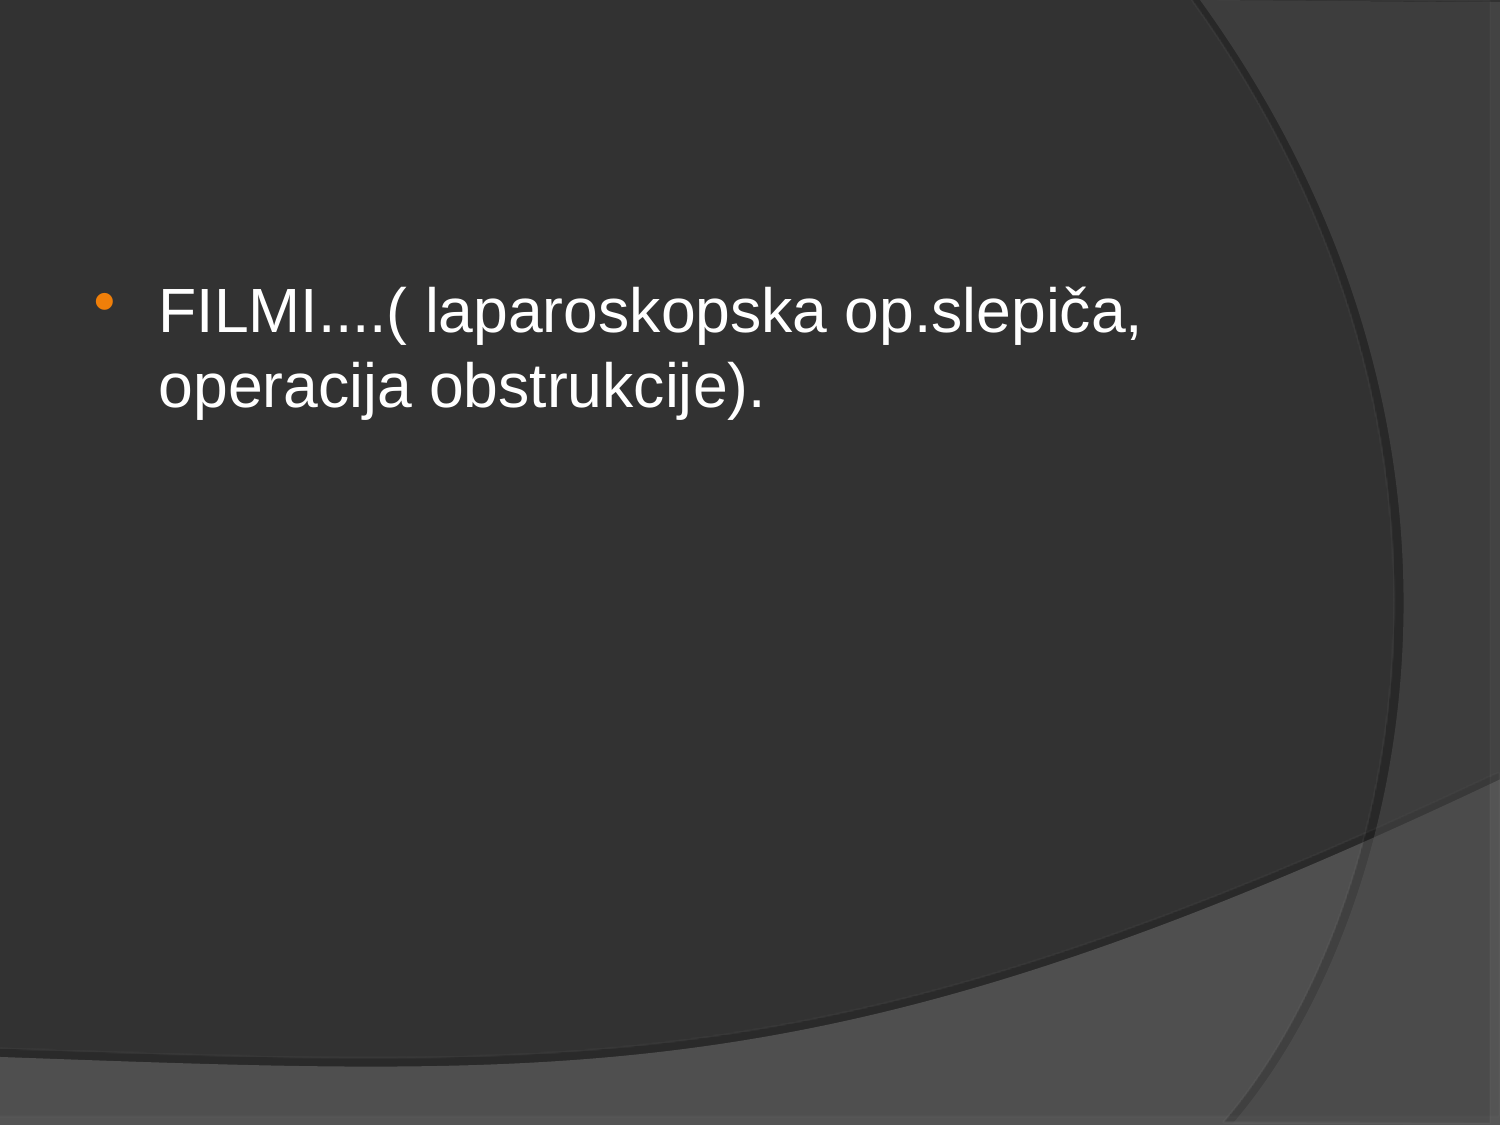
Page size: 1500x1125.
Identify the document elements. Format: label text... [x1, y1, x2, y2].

list FILMI....( laparoskopska op.slepiča, operacija obstrukcije). [75, 262, 1300, 1005]
